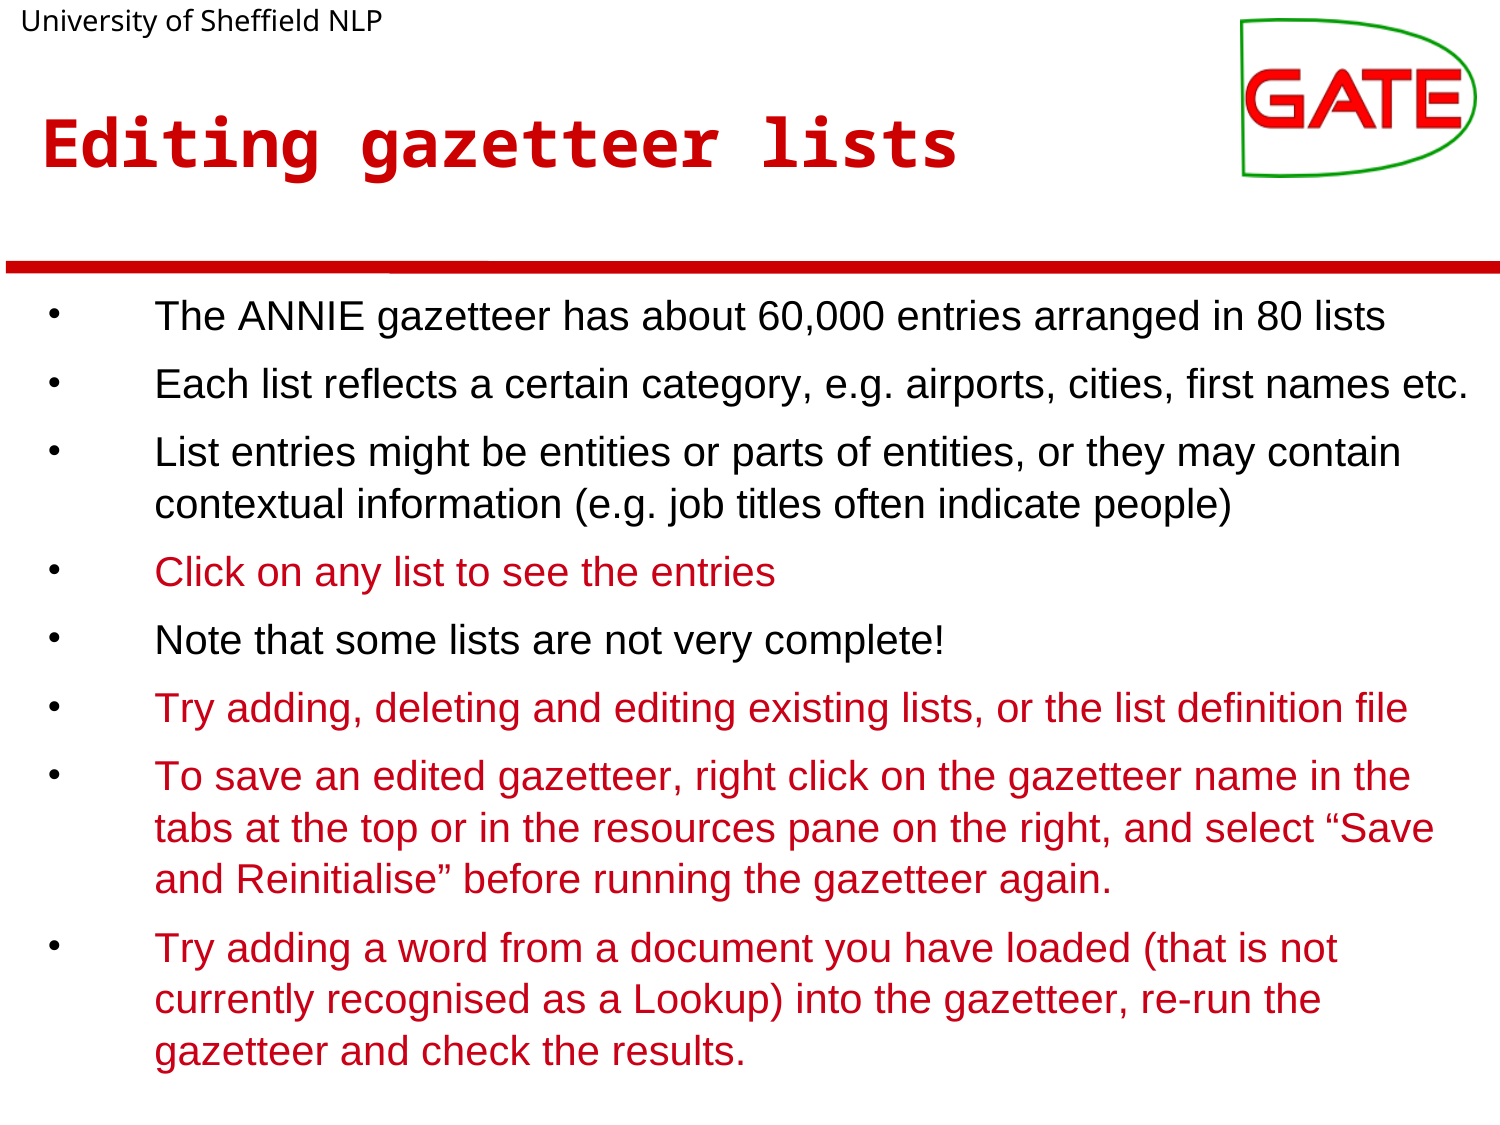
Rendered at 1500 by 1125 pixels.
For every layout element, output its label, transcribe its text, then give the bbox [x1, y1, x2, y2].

text_box Editing gazetteer lists [41, 38, 1387, 250]
text_box The ANNIE gazetteer has about 60,000 entries arranged in 80 lists Each list reflects a certain category, e.g. airports, cities, first names etc. List entries might be entities or parts of entities, or they may contain contextual information (e.g. job titles often indicate people) Click on any list to see the entries Note that some lists are not very complete! Try adding, deleting and editing existing lists, or the list definition file To save an edited gazetteer, right click on the gazetteer name in the tabs at the top or in the resources pane on the right, and select “Save and Reinitialise” before running the gazetteer again. Try adding a word from a document you have loaded (that is not currently recognised as a Lookup) into the gazetteer, re-run the gazetteer and check the results. [47, 285, 1477, 1125]
picture [1240, 18, 1477, 178]
